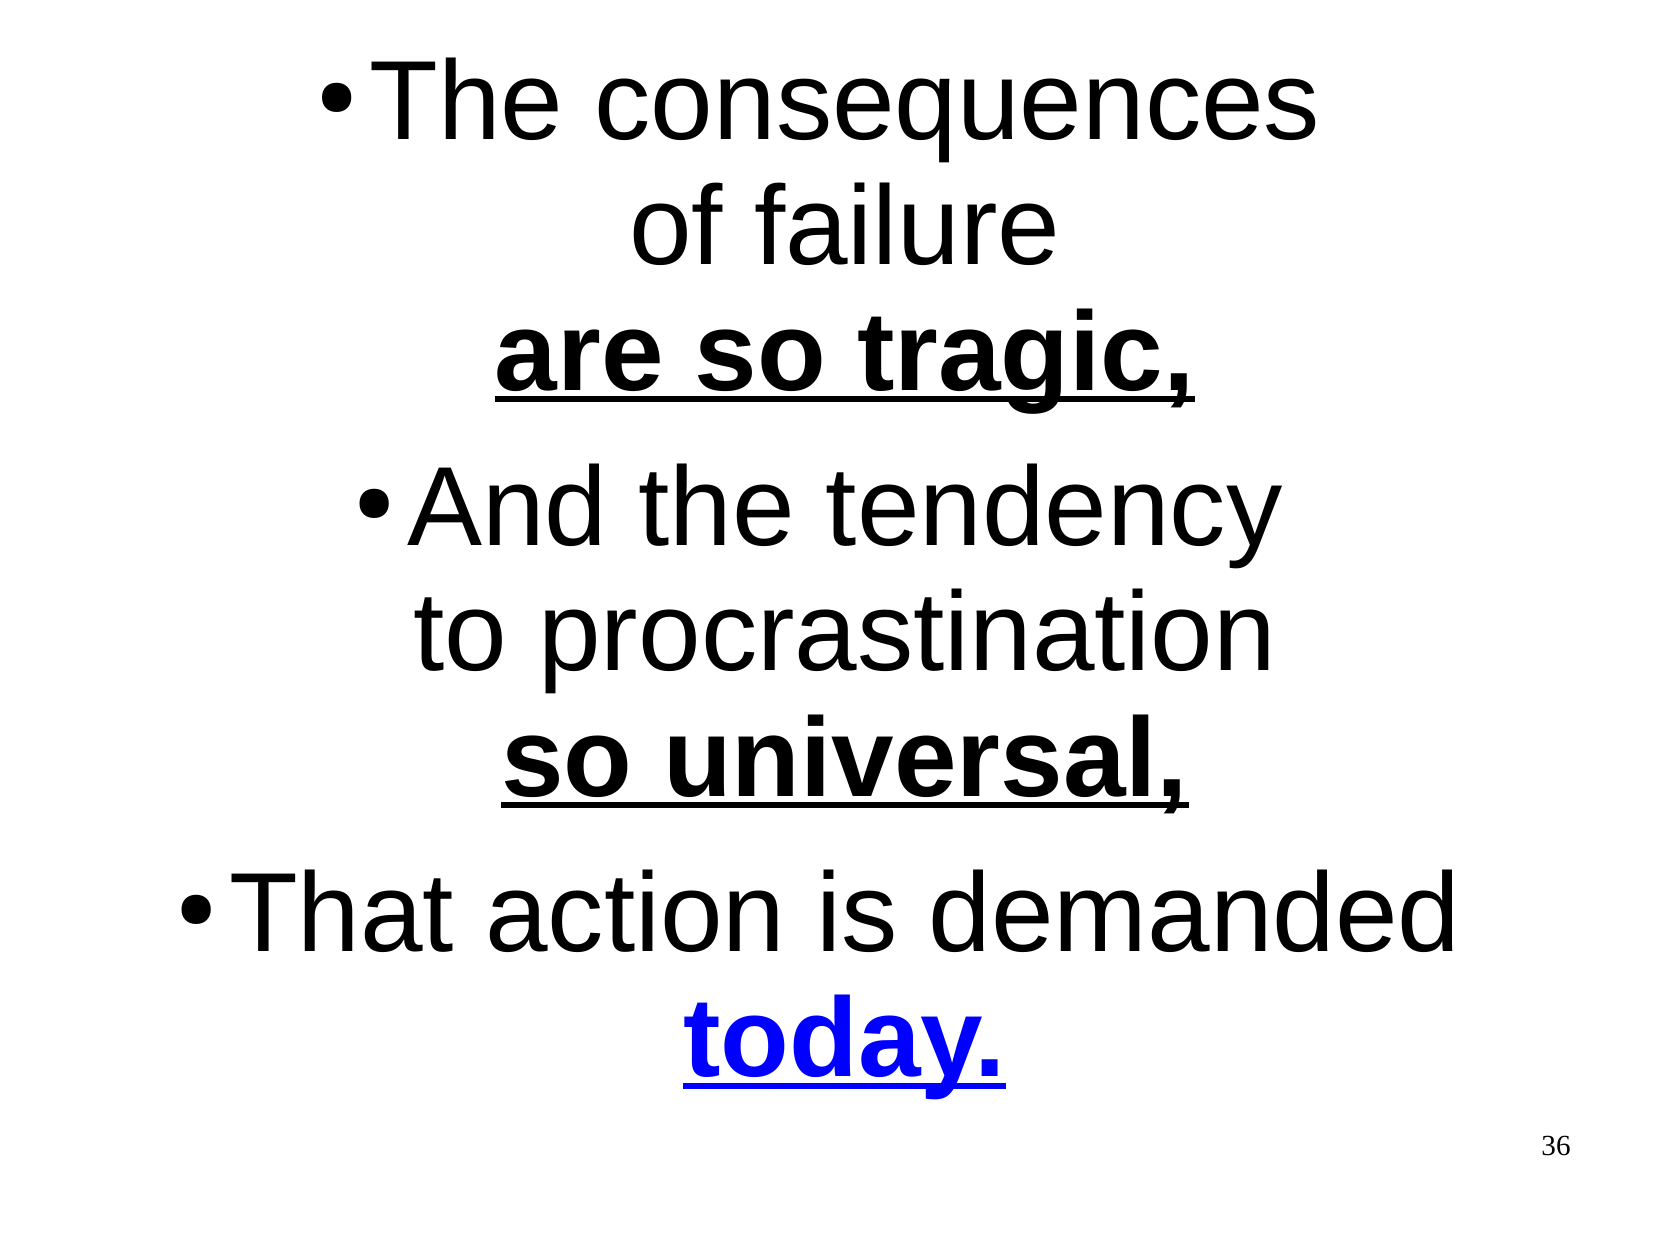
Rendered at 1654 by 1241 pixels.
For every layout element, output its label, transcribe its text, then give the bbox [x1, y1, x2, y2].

list The consequences of failure are so tragic, And the tendency to procrastination so universal, That action is demanded today. [37, 37, 1613, 1201]
